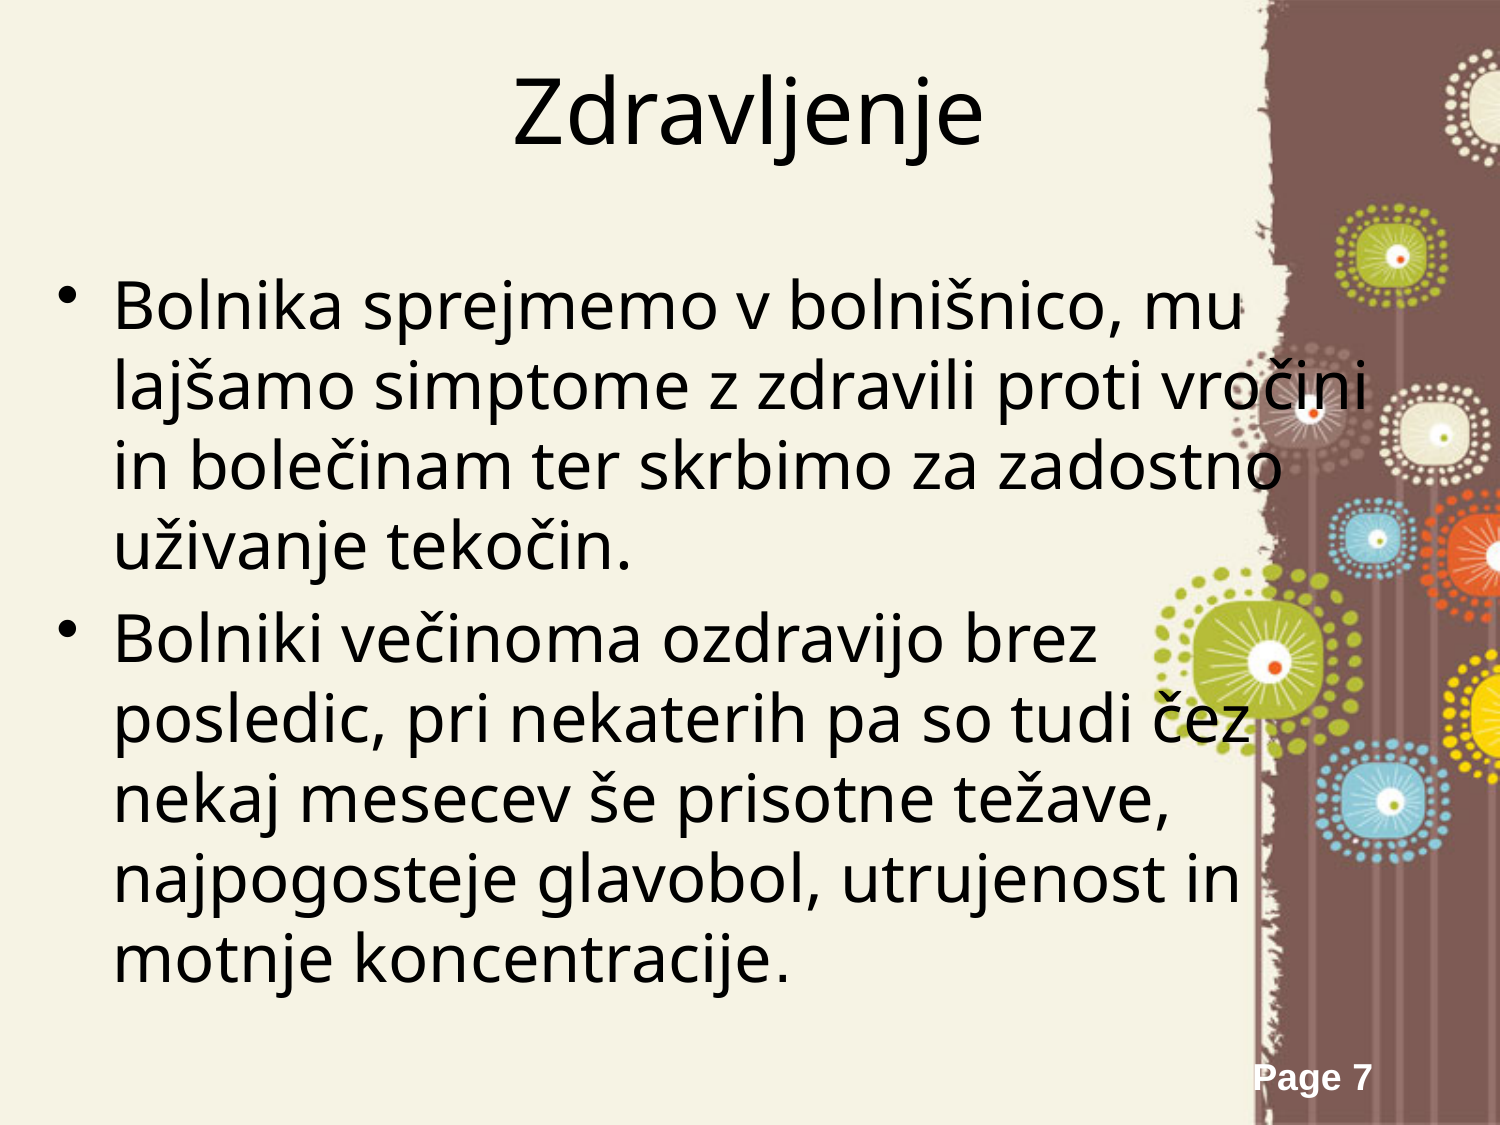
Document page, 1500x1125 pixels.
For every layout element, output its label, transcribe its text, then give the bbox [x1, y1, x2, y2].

title Zdravljenje [75, 45, 1425, 233]
list Bolnika sprejmemo v bolnišnico, mu lajšamo simptome z zdravili proti vročini in bolečinam ter skrbimo za zadostno uživanje tekočin. Bolniki večinoma ozdravijo brez posledic, pri nekaterih pa so tudi čez nekaj mesecev še prisotne težave, najpogosteje glavobol, utrujenost in motnje koncentracije. [41, 255, 1392, 998]
picture [0, 0, 1500, 1125]
